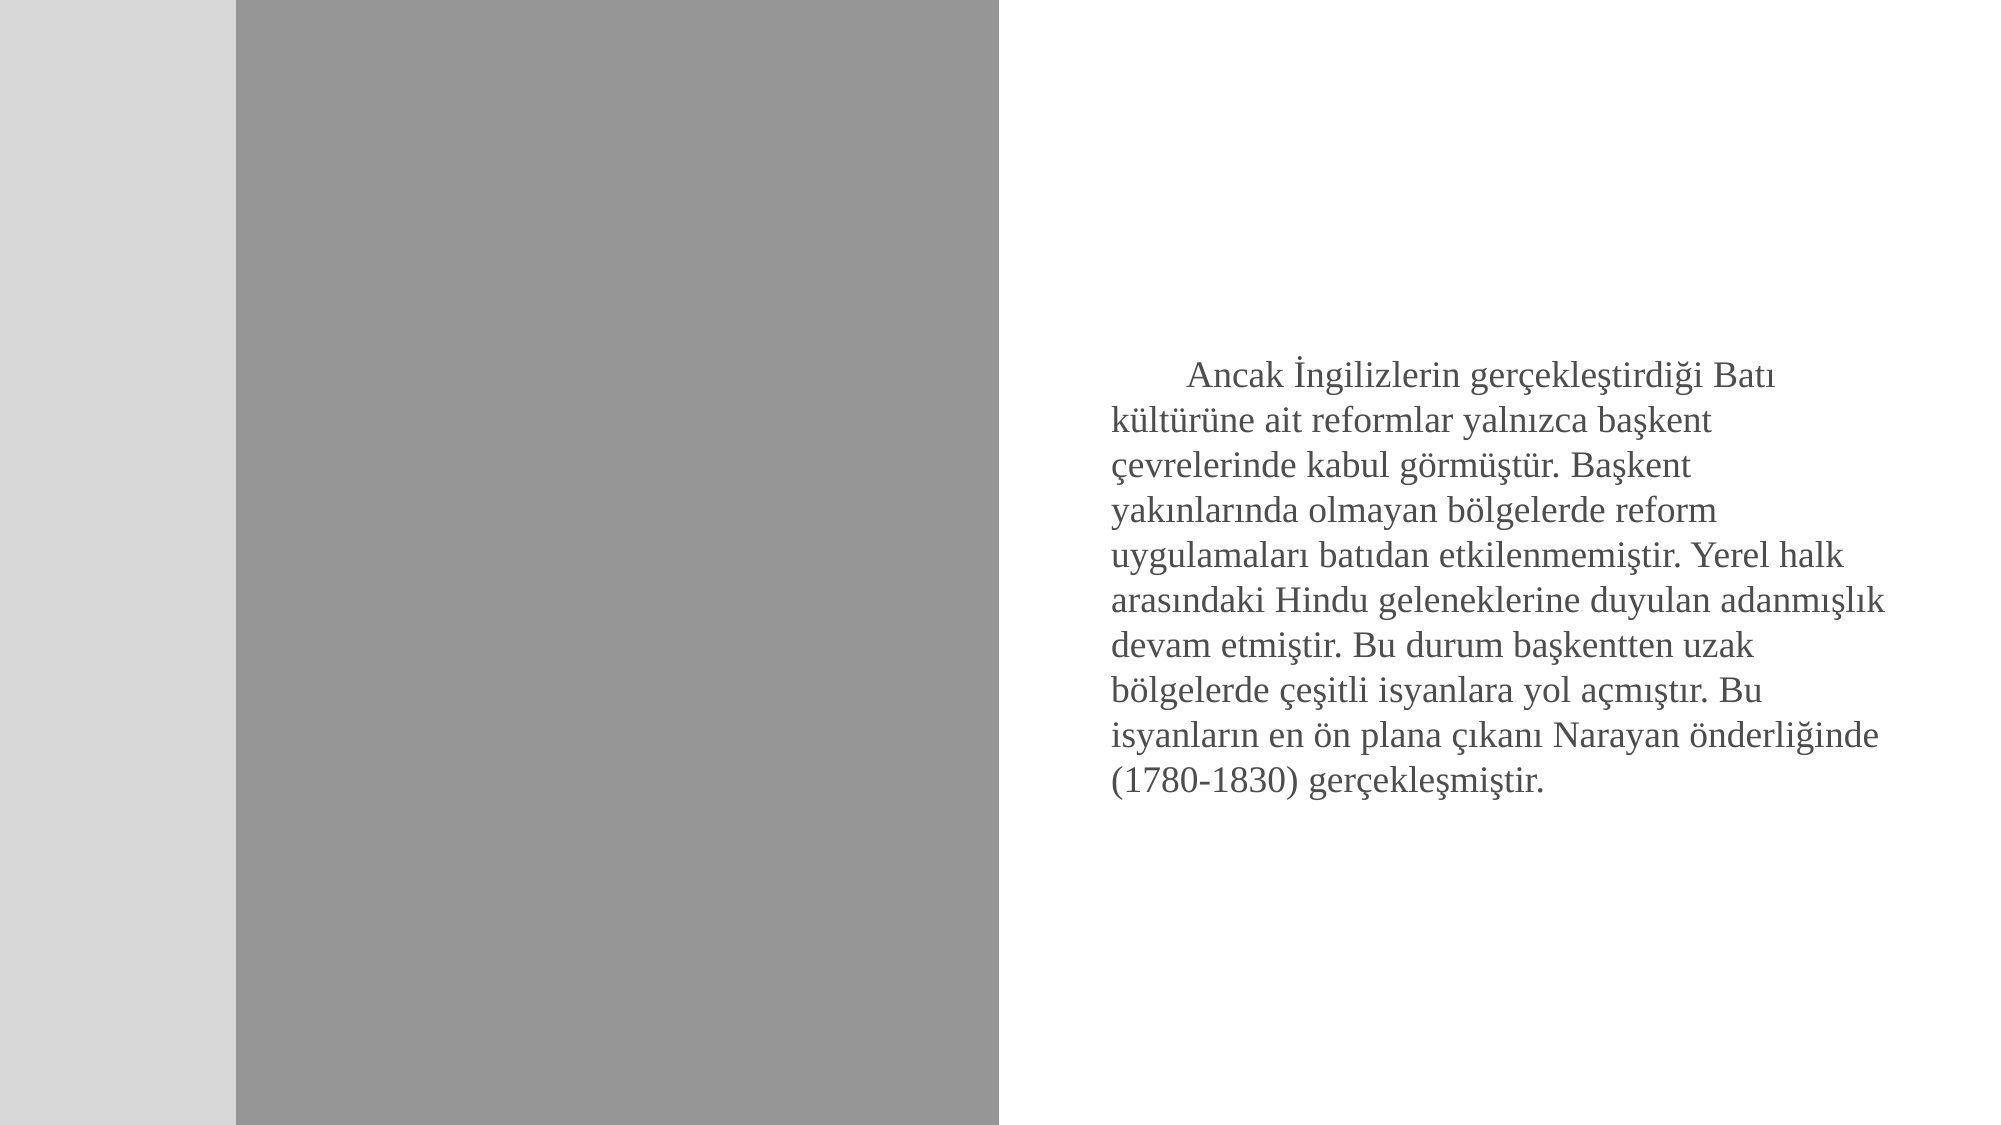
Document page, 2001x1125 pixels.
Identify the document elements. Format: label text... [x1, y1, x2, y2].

list Ancak İngilizlerin gerçekleştirdiği Batı kültürüne ait reformlar yalnızca başkent çevrelerinde kabul görmüştür. Başkent yakınlarında olmayan bölgelerde reform uygulamaları batıdan etkilenmemiştir. Yerel halk arasındaki Hindu geleneklerine duyulan adanmışlık devam etmiştir. Bu durum başkentten uzak bölgelerde çeşitli isyanlara yol açmıştır. Bu isyanların en ön plana çıkanı Narayan önderliğinde (1780-1830) gerçekleşmiştir. [1095, 173, 1902, 977]
text_box [0, 0, 999, 1125]
